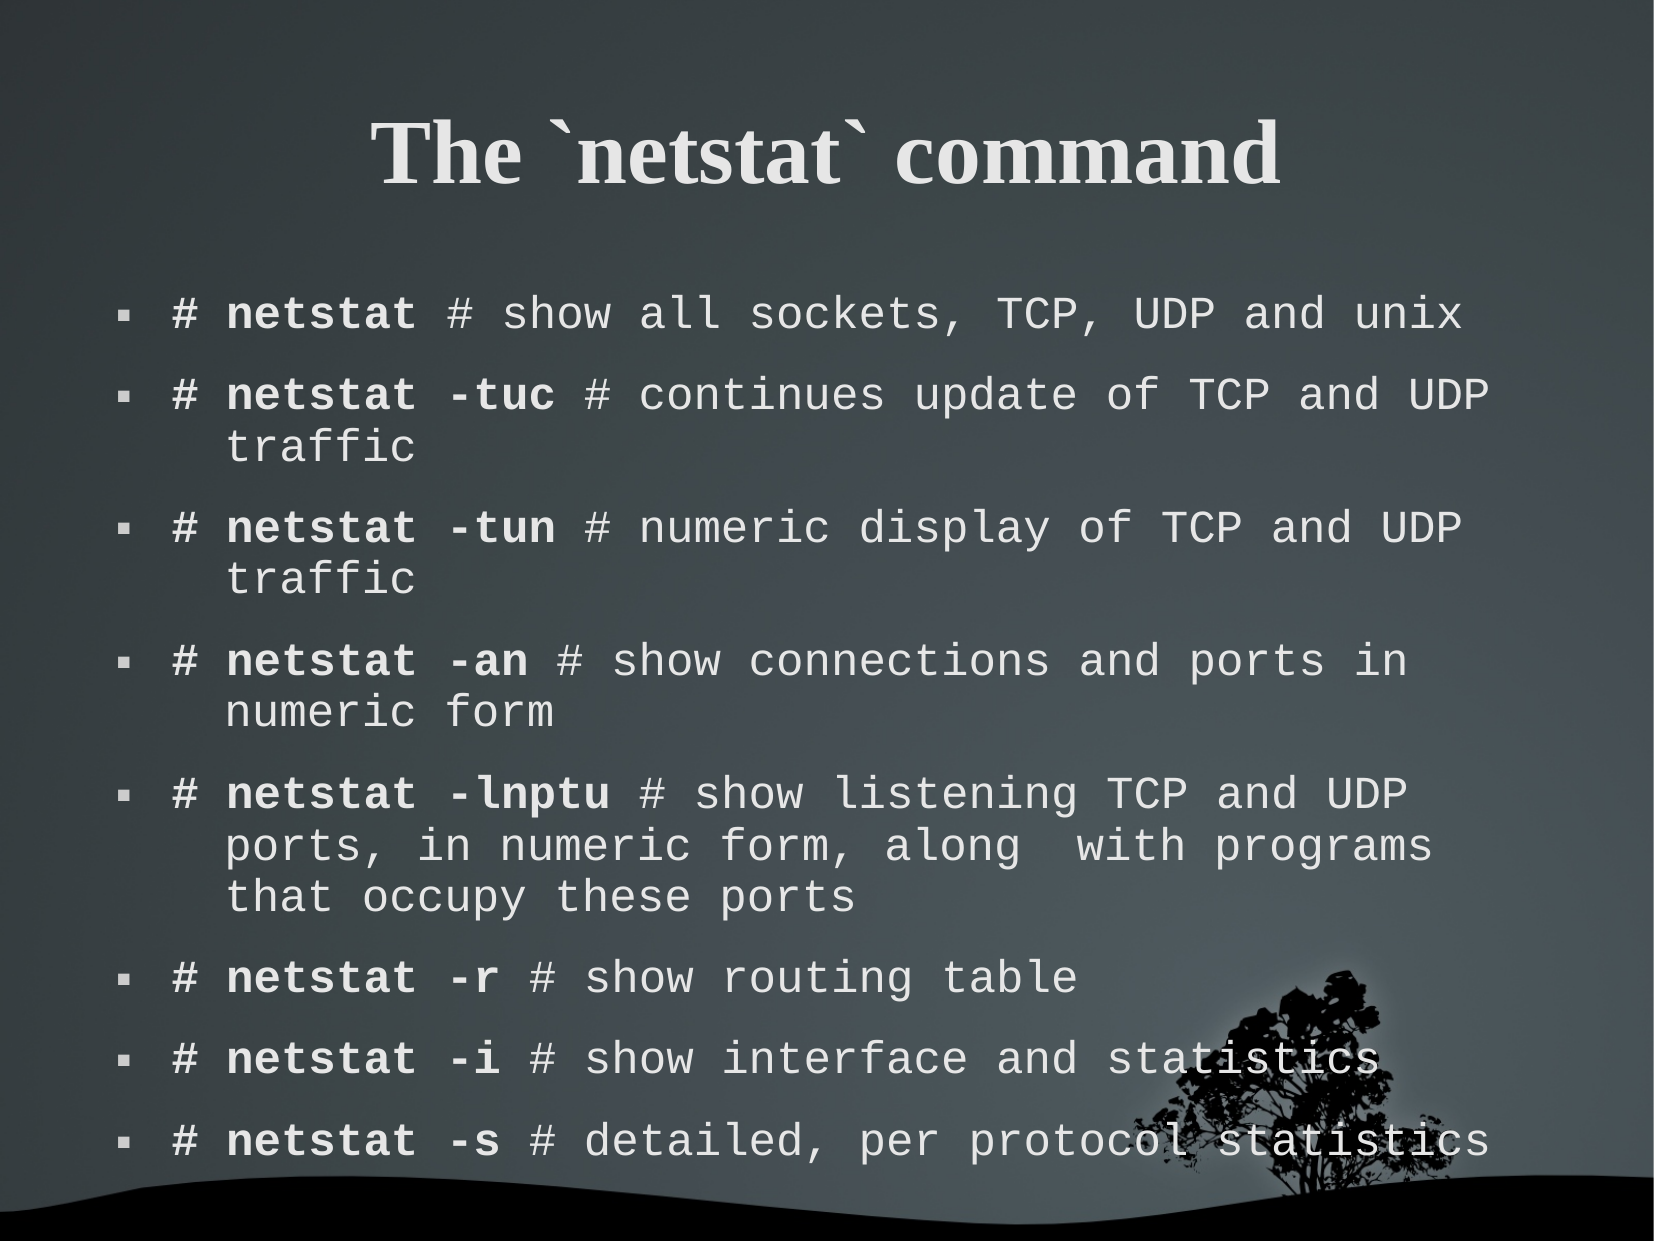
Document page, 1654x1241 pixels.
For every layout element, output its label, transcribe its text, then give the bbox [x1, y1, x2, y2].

picture [0, 0, 1654, 1241]
list # netstat # show all sockets, TCP, UDP and unix # netstat -tuc # continues update of TCP and UDP traffic # netstat -tun # numeric display of TCP and UDP traffic # netstat -an # show connections and ports in numeric form # netstat -lnptu # show listening TCP and UDP ports, in numeric form, along with programs that occupy these ports # netstat -r # show routing table # netstat -i # show interface and statistics # netstat -s # detailed, per protocol statistics [82, 290, 1571, 1140]
title The `netstat` command [82, 49, 1571, 257]
